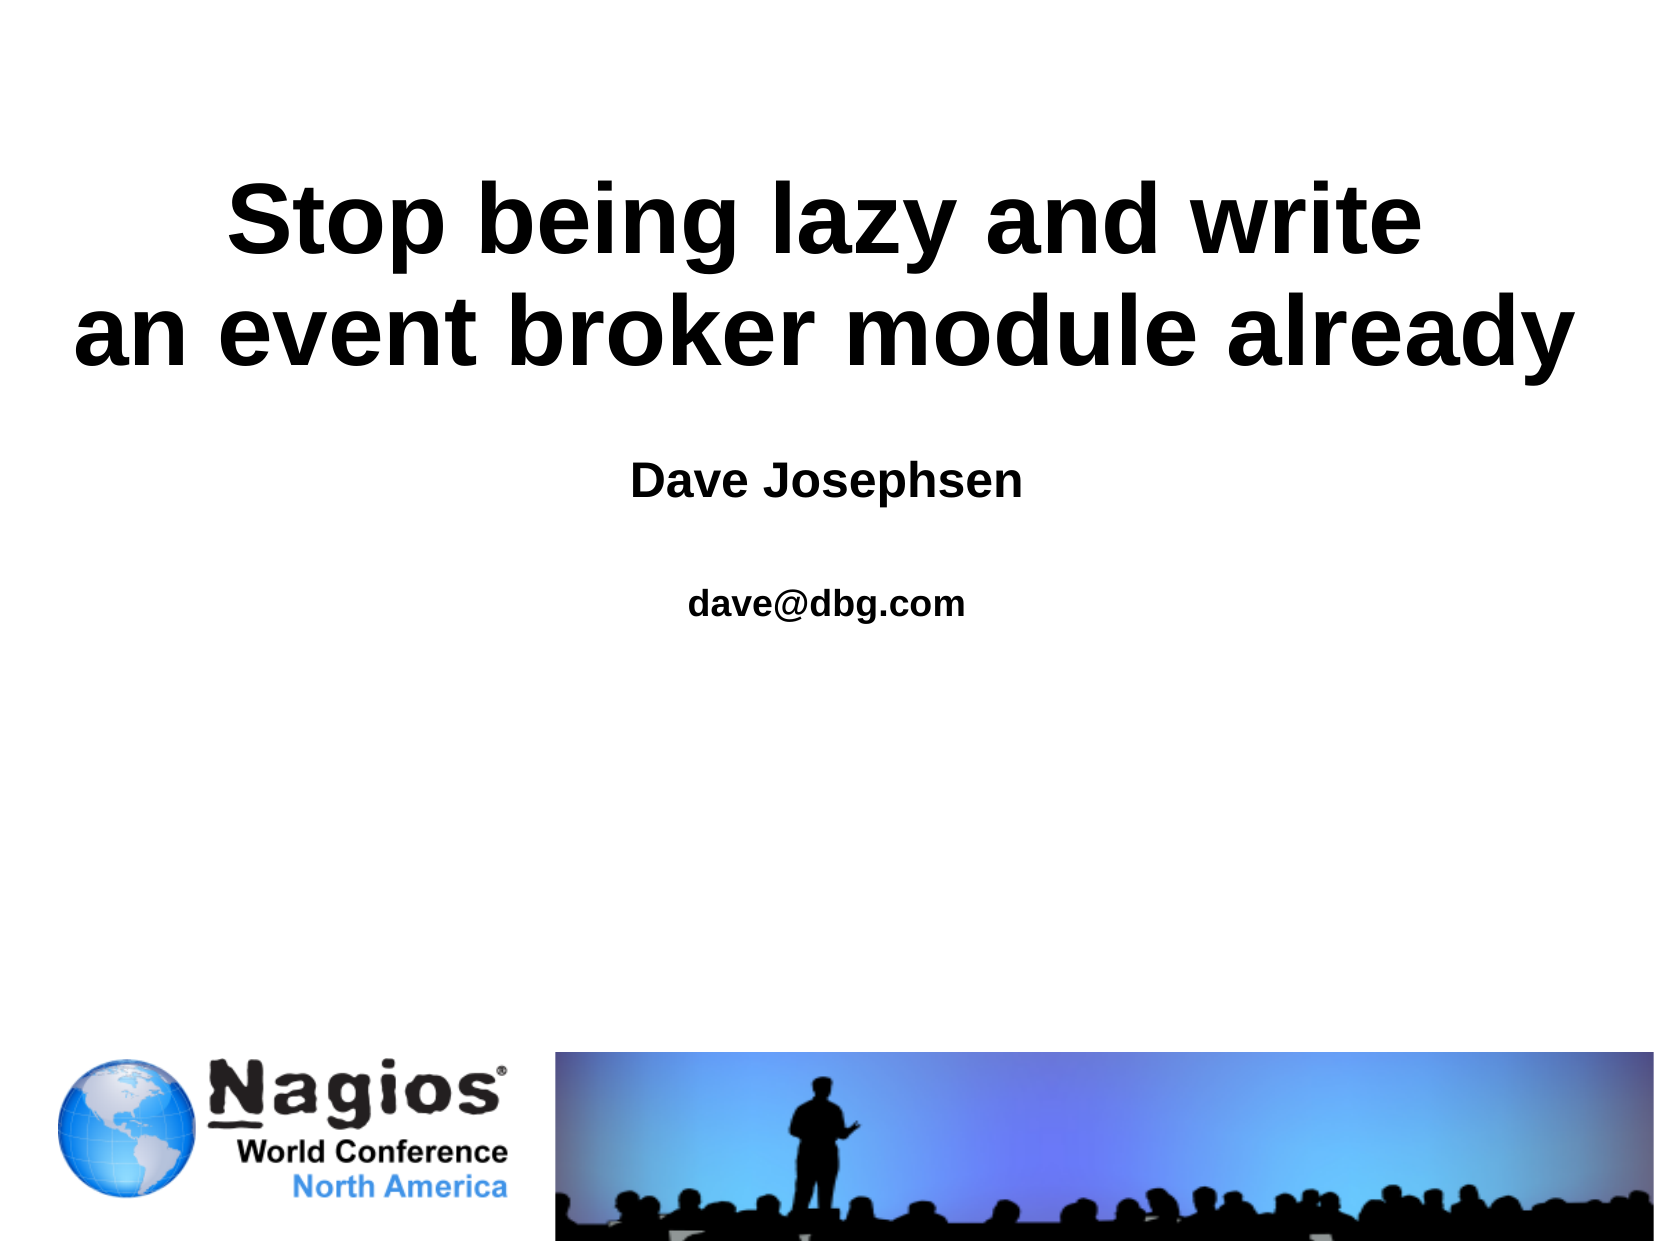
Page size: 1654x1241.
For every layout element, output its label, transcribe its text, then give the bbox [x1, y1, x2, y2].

picture [58, 1058, 509, 1228]
text_box Dave Josephsen [0, 444, 1654, 516]
text_box dave@dbg.com [0, 574, 1654, 632]
text_box Stop being lazy and write an event broker module already [58, 155, 1593, 395]
picture [555, 1052, 1654, 1241]
